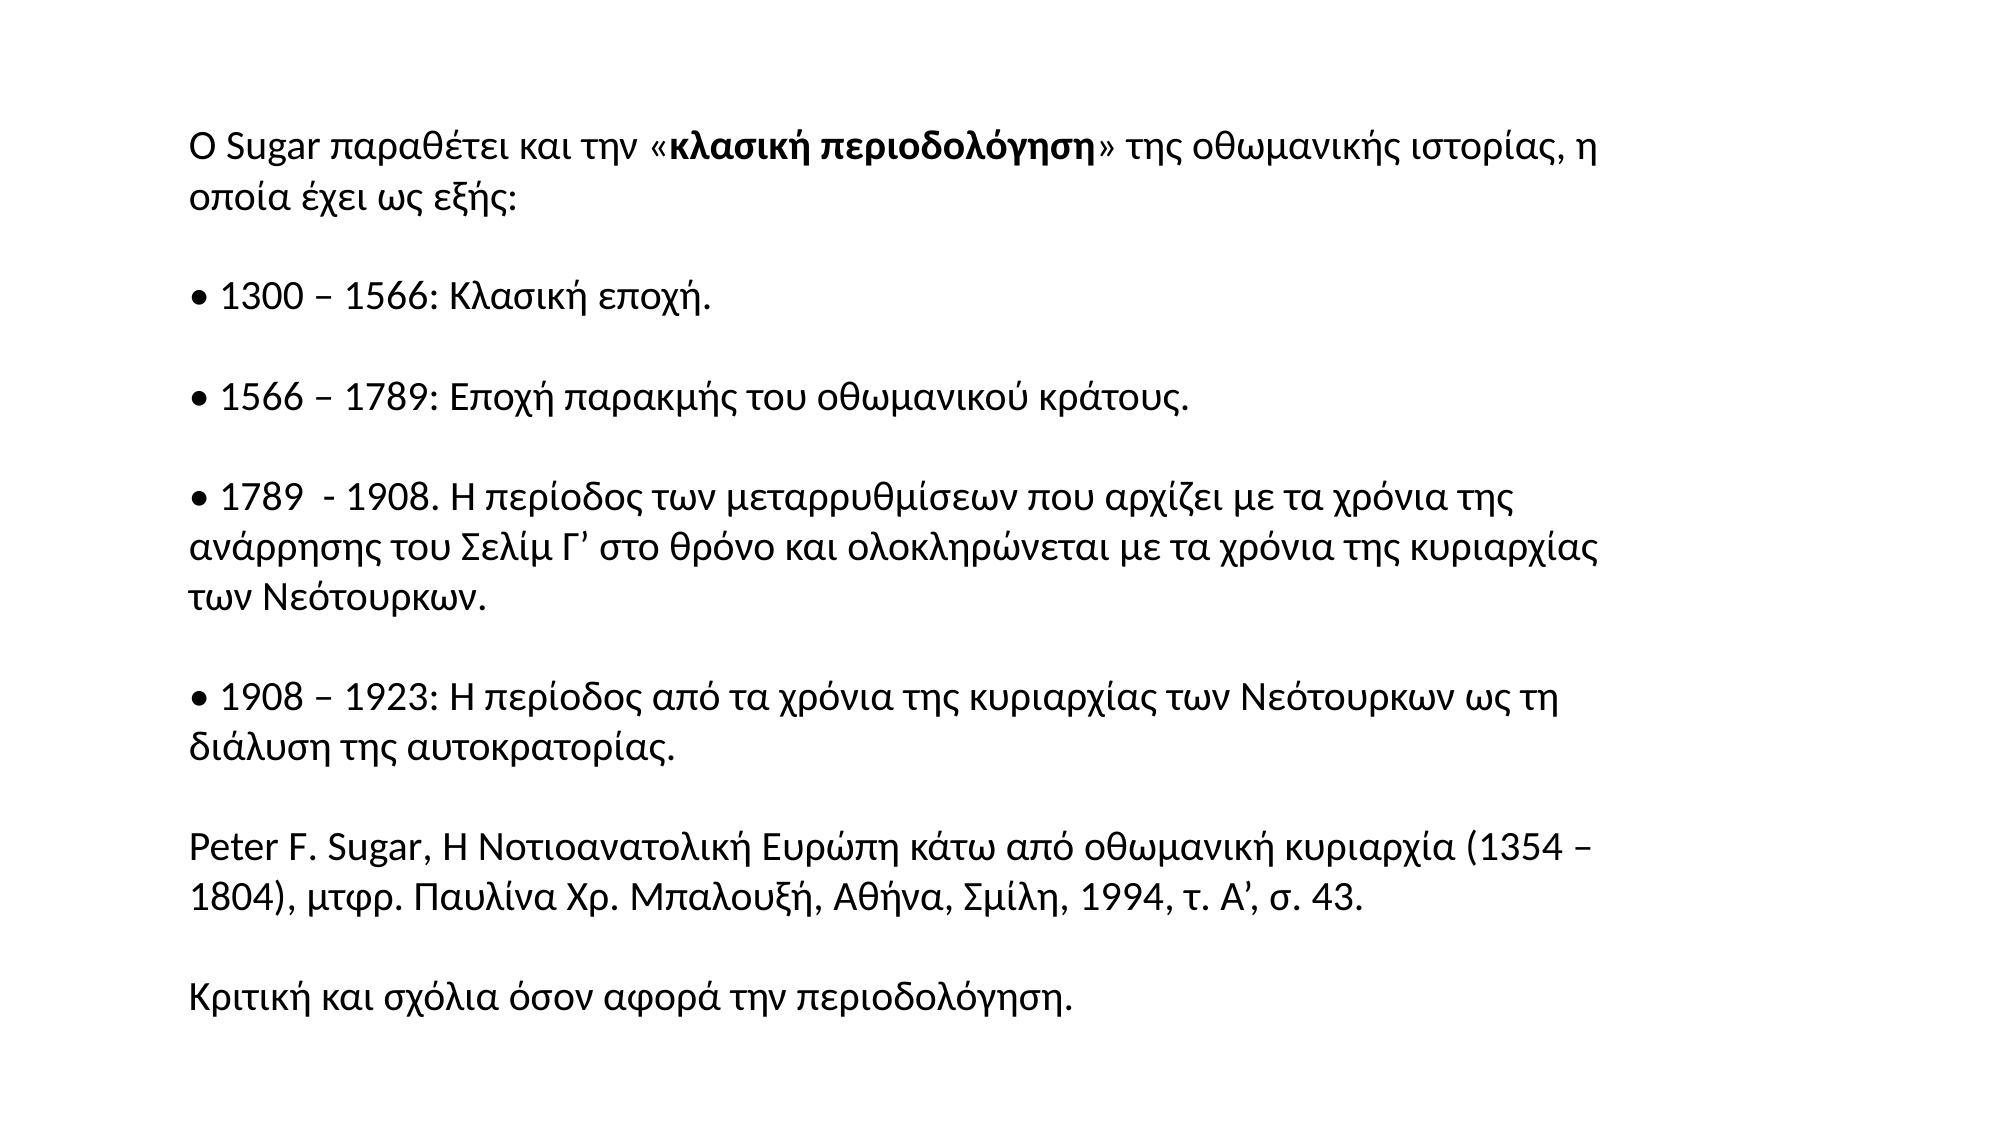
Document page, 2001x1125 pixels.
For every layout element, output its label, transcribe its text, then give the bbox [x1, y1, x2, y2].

text_box Ο Sugar παραθέτει και την «κλασική περιοδολόγηση» της οθωμανικής ιστορίας, η οποία έχει ως εξής: • 1300 – 1566: Κλασική εποχή. • 1566 – 1789: Εποχή παρακμής του οθωμανικού κράτους. • 1789 - 1908. Η περίοδος των μεταρρυθμίσεων που αρχίζει με τα χρόνια της ανάρρησης του Σελίμ Γ’ στο θρόνο και ολοκληρώνεται με τα χρόνια της κυριαρχίας των Νεότουρκων. • 1908 – 1923: Η περίοδος από τα χρόνια της κυριαρχίας των Νεότουρκων ως τη διάλυση της αυτοκρατορίας. Peter F. Sugar, Η Νοτιοανατολική Ευρώπη κάτω από οθωμανική κυριαρχία (1354 – 1804), μτφρ. Παυλίνα Χρ. Μπαλουξή, Αθήνα, Σμίλη, 1994, τ. Α’, σ. 43. Κριτική και σχόλια όσον αφορά την περιοδολόγηση. [173, 110, 1664, 1035]
